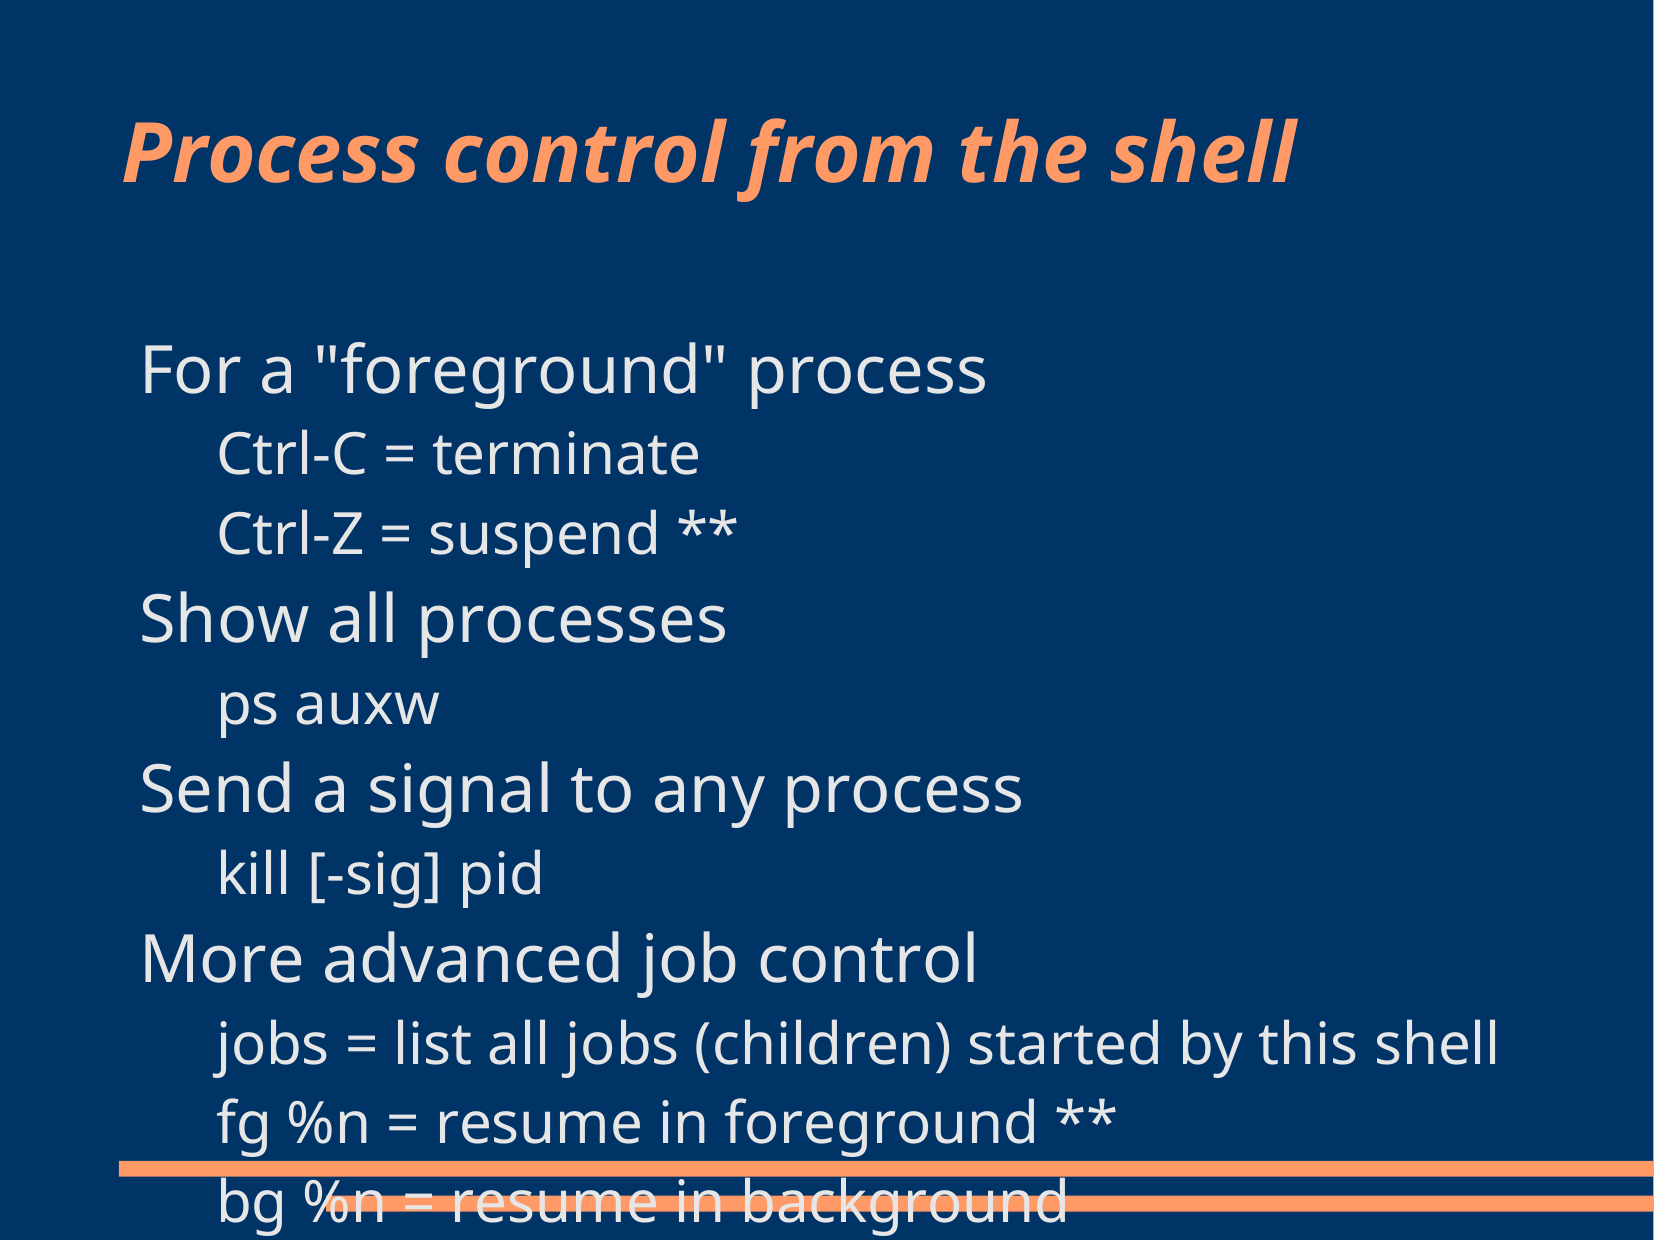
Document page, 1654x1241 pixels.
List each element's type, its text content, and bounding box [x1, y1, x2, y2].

title Process control from the shell [121, 46, 1534, 254]
list For a "foreground" process Ctrl-C = terminate Ctrl-Z = suspend ** Show all processes ps auxw Send a signal to any process kill [-sig] pid More advanced job control jobs = list all jobs (children) started by this shell fg %n = resume in foreground ** bg %n = resume in background [121, 322, 1561, 1139]
